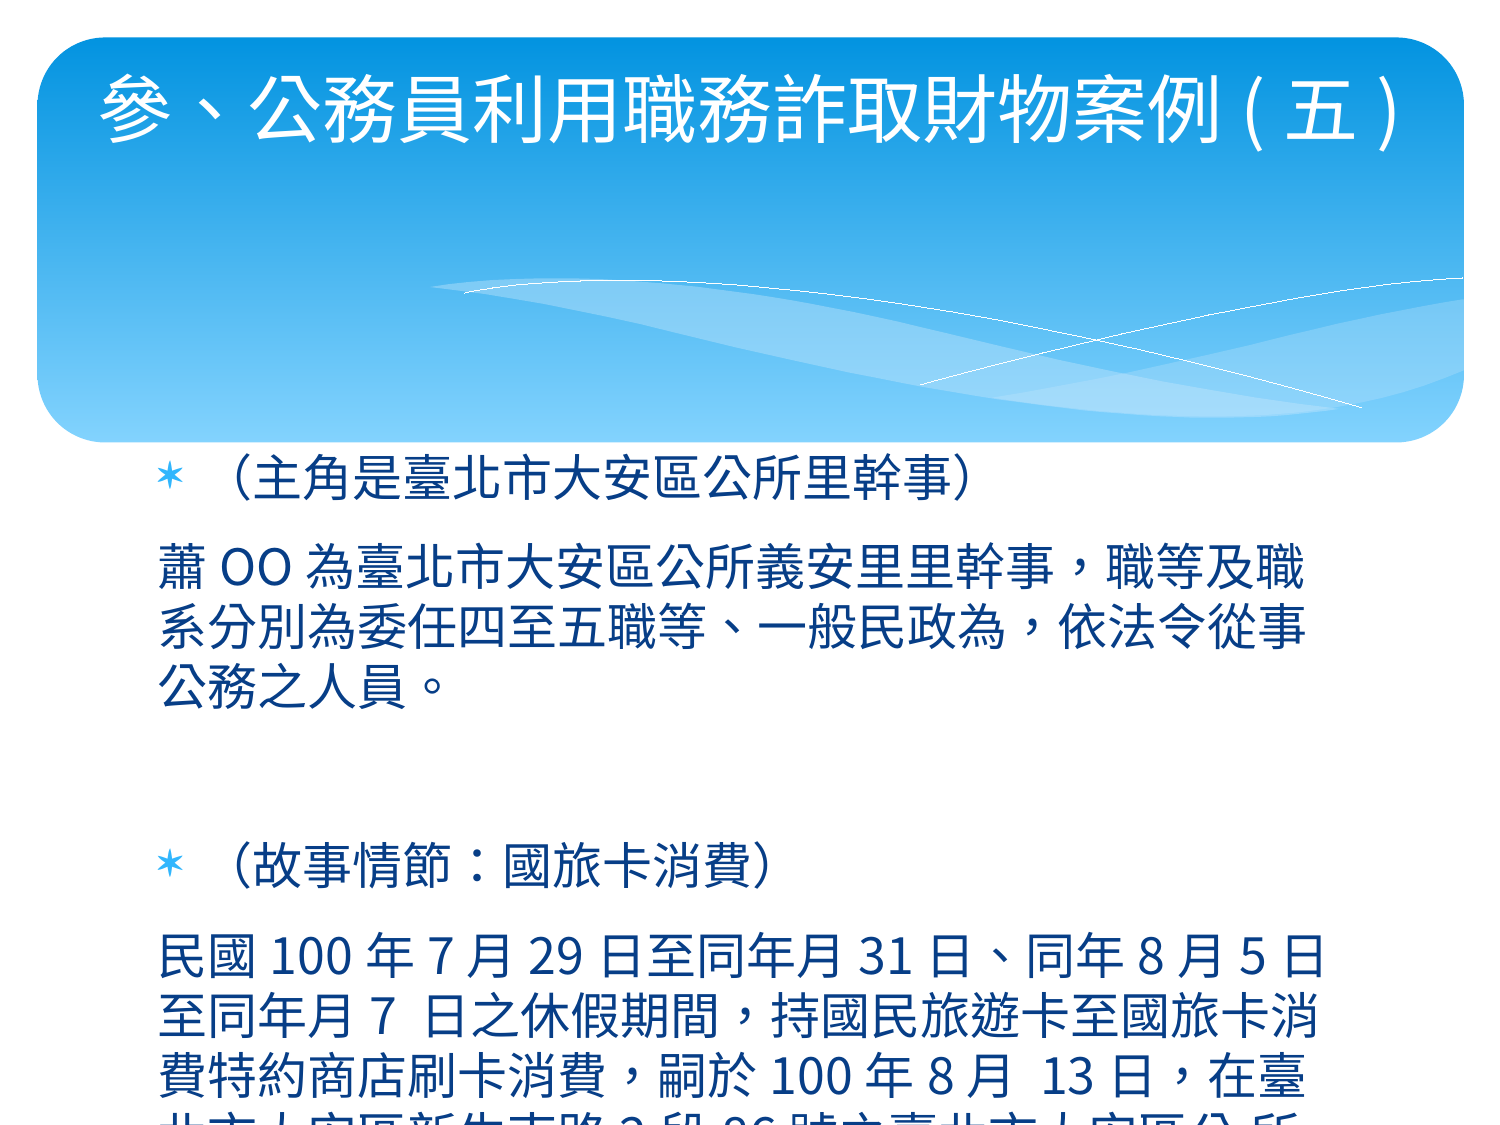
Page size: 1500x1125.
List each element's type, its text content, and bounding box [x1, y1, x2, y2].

list （主角是臺北市大安區公所里幹事） 蕭OO為臺北市大安區公所義安里里幹事，職等及職系分別為委任四至五職等、一般民政為，依法令從事公務之人員。 （故事情節：國旅卡消費） 民國100年7月29日至同年月31日、同年8月5日至同年月7 日之休假期間，持國民旅遊卡至國旅卡消費特約商店刷卡消費，嗣於100年8月 13日，在臺北市大安區新生南路2段86號之臺北市大安區公 所辦公室，申請公務員休假補助，由人事室承辦人員列印「 臺北市大安區公所所屬公務人員符合報領公務人員強制休假 補助費申請表」後，交予蕭OO核對。 [143, 438, 1359, 1005]
title 參、公務員利用職務詐取財物案例(五) [75, 55, 1425, 261]
